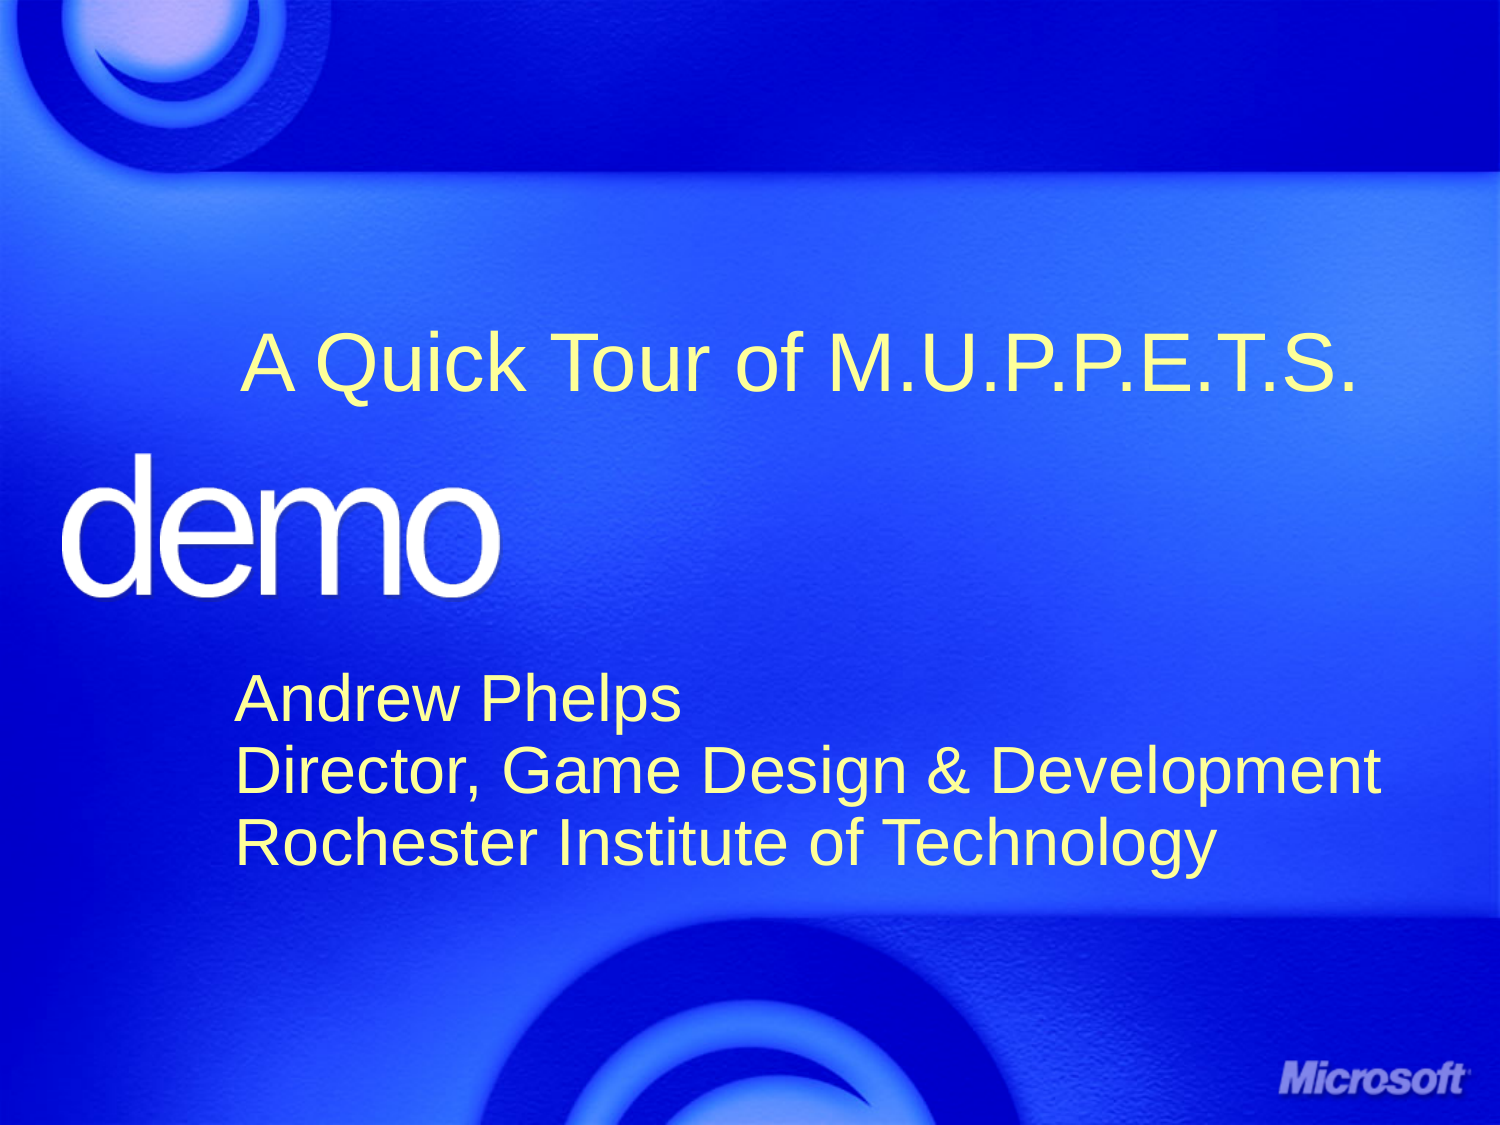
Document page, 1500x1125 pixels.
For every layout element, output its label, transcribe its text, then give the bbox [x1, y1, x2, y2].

picture [0, 0, 1500, 1125]
title A Quick Tour of M.U.P.P.E.T.S. [225, 311, 1438, 418]
subtitle Andrew Phelps Director, Game Design & Development Rochester Institute of Technology [219, 656, 1432, 888]
